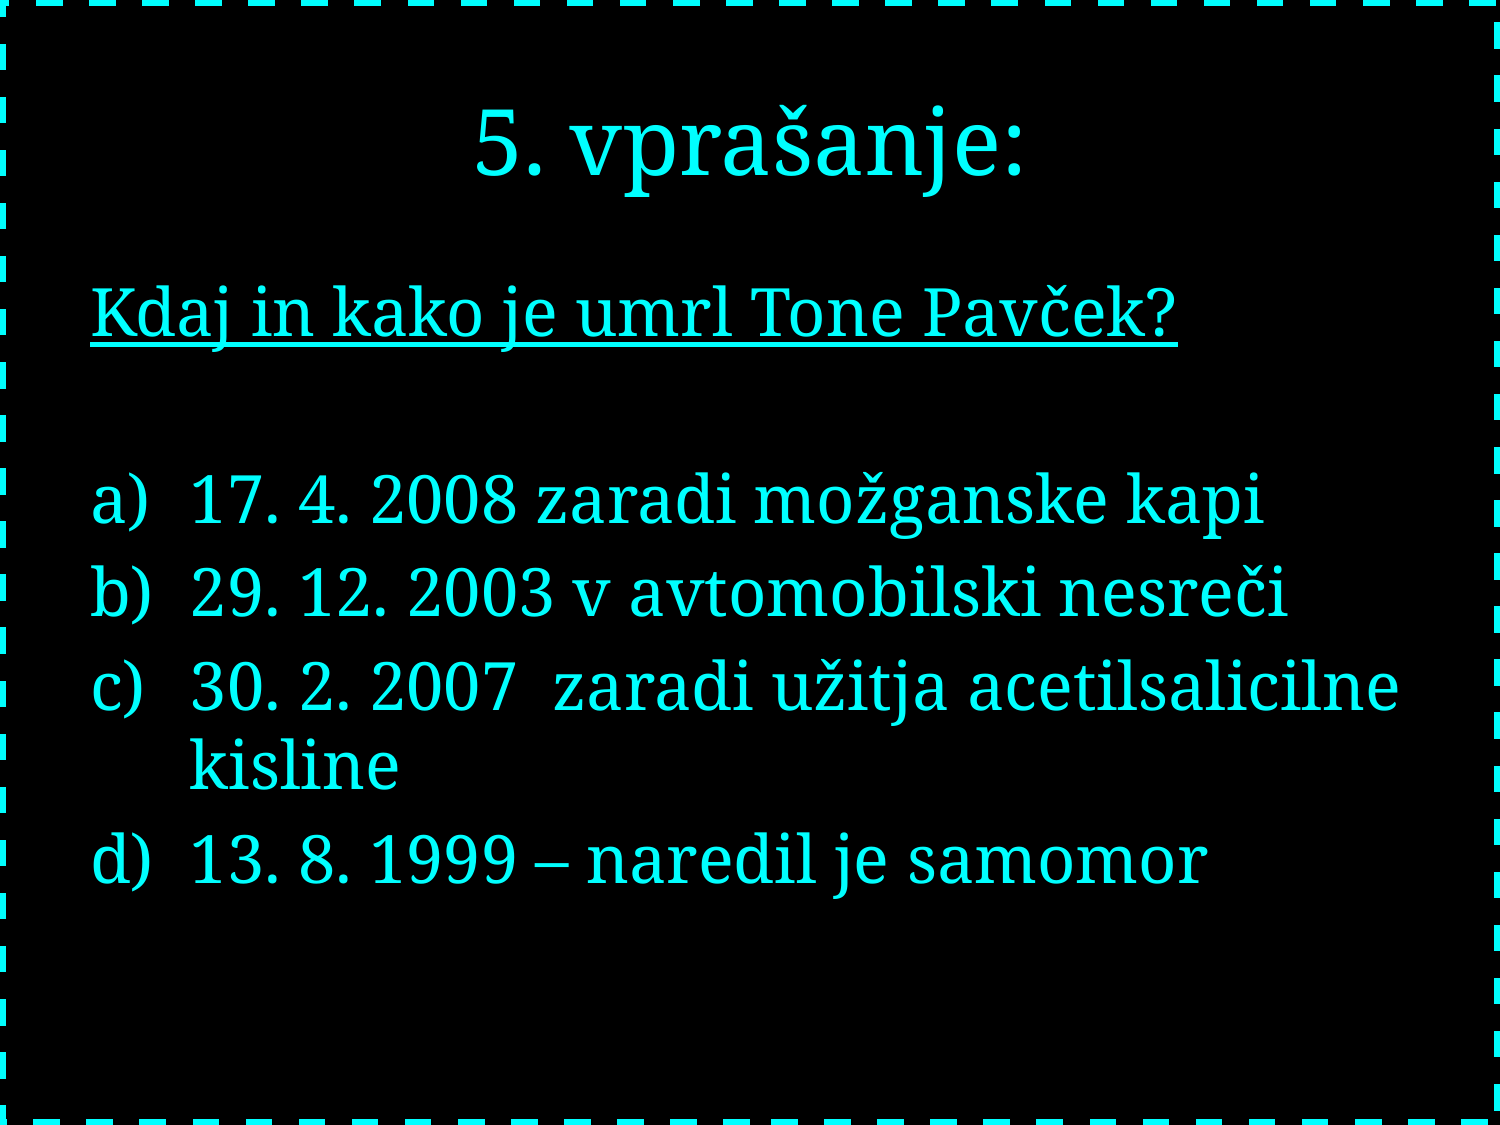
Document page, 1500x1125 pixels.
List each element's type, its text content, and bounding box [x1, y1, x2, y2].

title 5. vprašanje: [75, 45, 1425, 233]
list Kdaj in kako je umrl Tone Pavček? 17. 4. 2008 zaradi možganske kapi 29. 12. 2003 v avtomobilski nesreči 30. 2. 2007 zaradi užitja acetilsalicilne kisline 13. 8. 1999 – naredil je samomor [75, 262, 1425, 1005]
